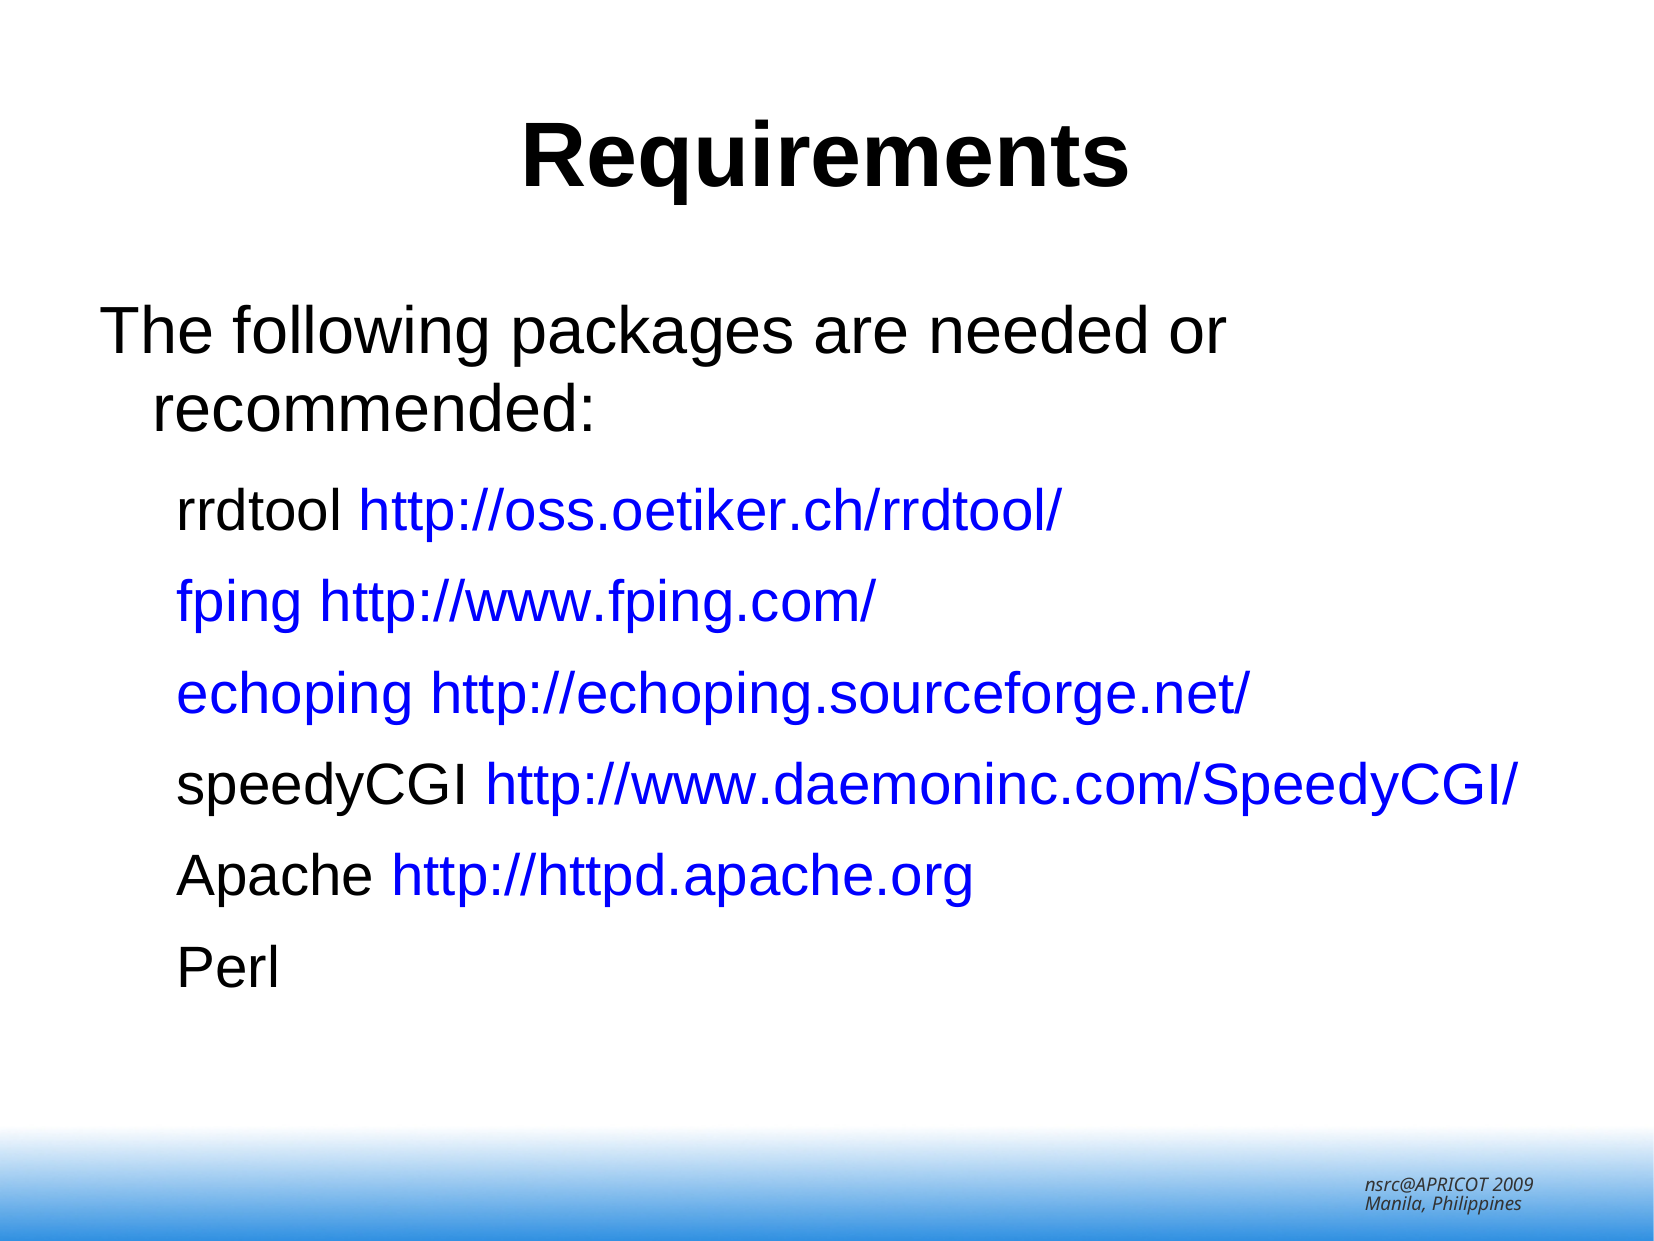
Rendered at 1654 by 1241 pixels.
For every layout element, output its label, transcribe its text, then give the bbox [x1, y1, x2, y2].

title Requirements [82, 49, 1571, 257]
list The following packages are needed or recommended: rrdtool http://oss.oetiker.ch/rrdtool/ fping http://www.fping.com/ echoping http://echoping.sourceforge.net/ speedyCGI http://www.daemoninc.com/SpeedyCGI/ Apache http://httpd.apache.org Perl [82, 290, 1571, 1109]
picture [0, 1124, 1654, 1241]
